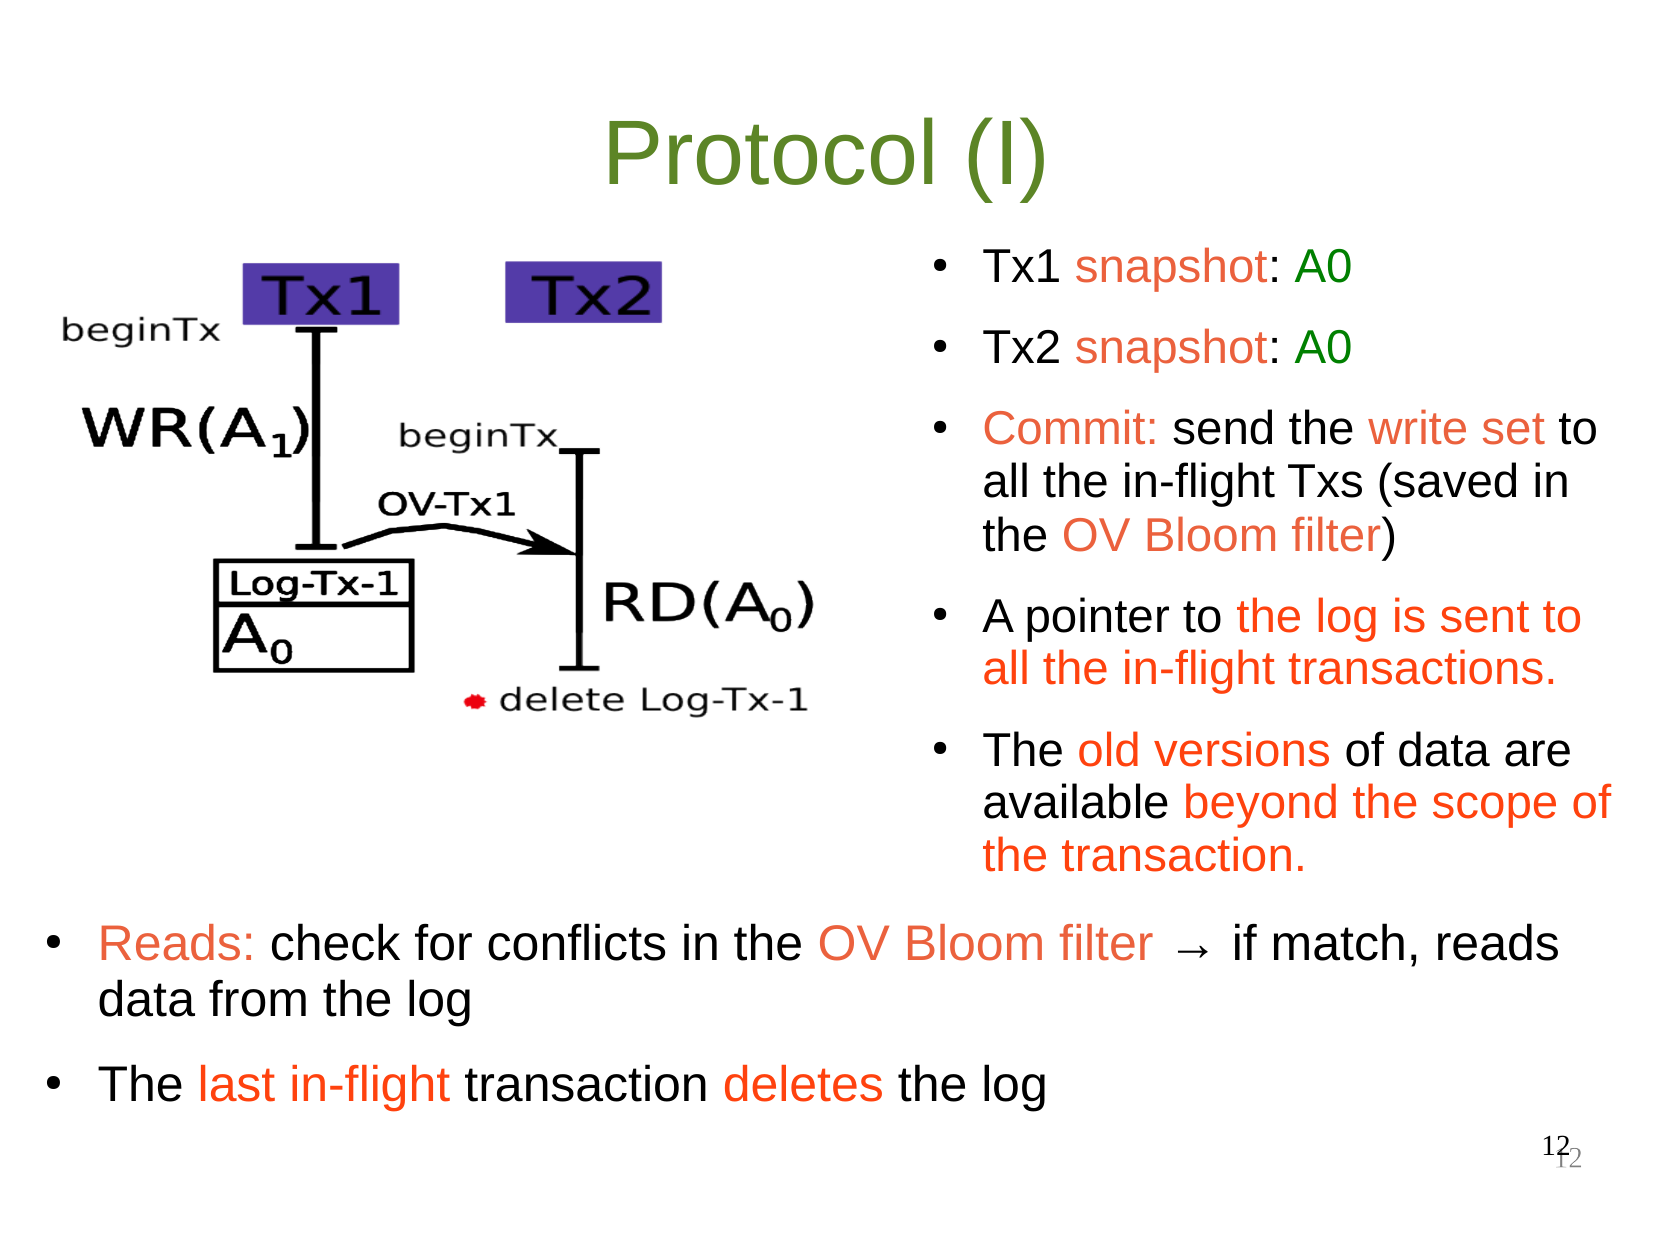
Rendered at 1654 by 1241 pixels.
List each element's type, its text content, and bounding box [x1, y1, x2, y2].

list Tx1 snapshot: A0 Tx2 snapshot: A0 Commit: send the write set to all the in-flight Txs (saved in the OV Bloom filter) A pointer to the log is sent to all the in-flight transactions. The old versions of data are available beyond the scope of the transaction. [915, 240, 1636, 886]
list Reads: check for conflicts in the OV Bloom filter → if match, reads data from the log The last in-flight transaction deletes the log [26, 829, 1621, 1241]
picture [60, 209, 937, 737]
title Protocol (I) [82, 49, 1571, 240]
